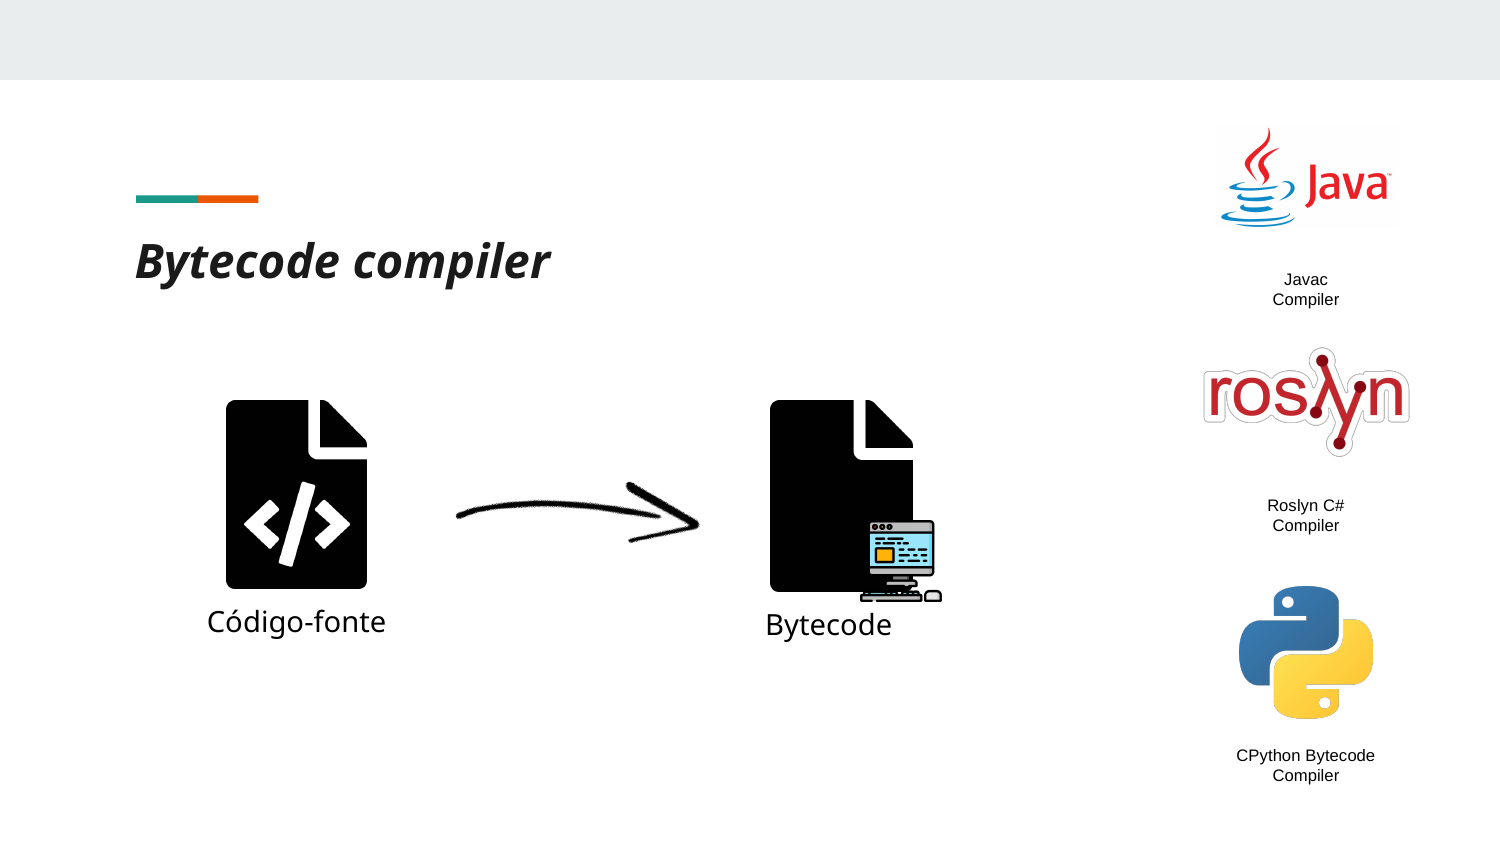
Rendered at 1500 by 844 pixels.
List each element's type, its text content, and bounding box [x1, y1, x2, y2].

picture [226, 400, 367, 589]
text_box CPython Bytecode Compiler [1210, 729, 1402, 800]
text_box Bytecode [638, 591, 1019, 657]
picture [403, 350, 745, 693]
picture [1239, 586, 1373, 719]
text_box Javac Compiler [1251, 254, 1362, 325]
text_box Código-fonte [119, 588, 474, 654]
picture [1214, 125, 1398, 228]
picture [1200, 343, 1413, 461]
text_box Roslyn C# Compiler [1236, 479, 1376, 550]
title Bytecode compiler [119, 216, 1381, 305]
picture [770, 400, 942, 603]
